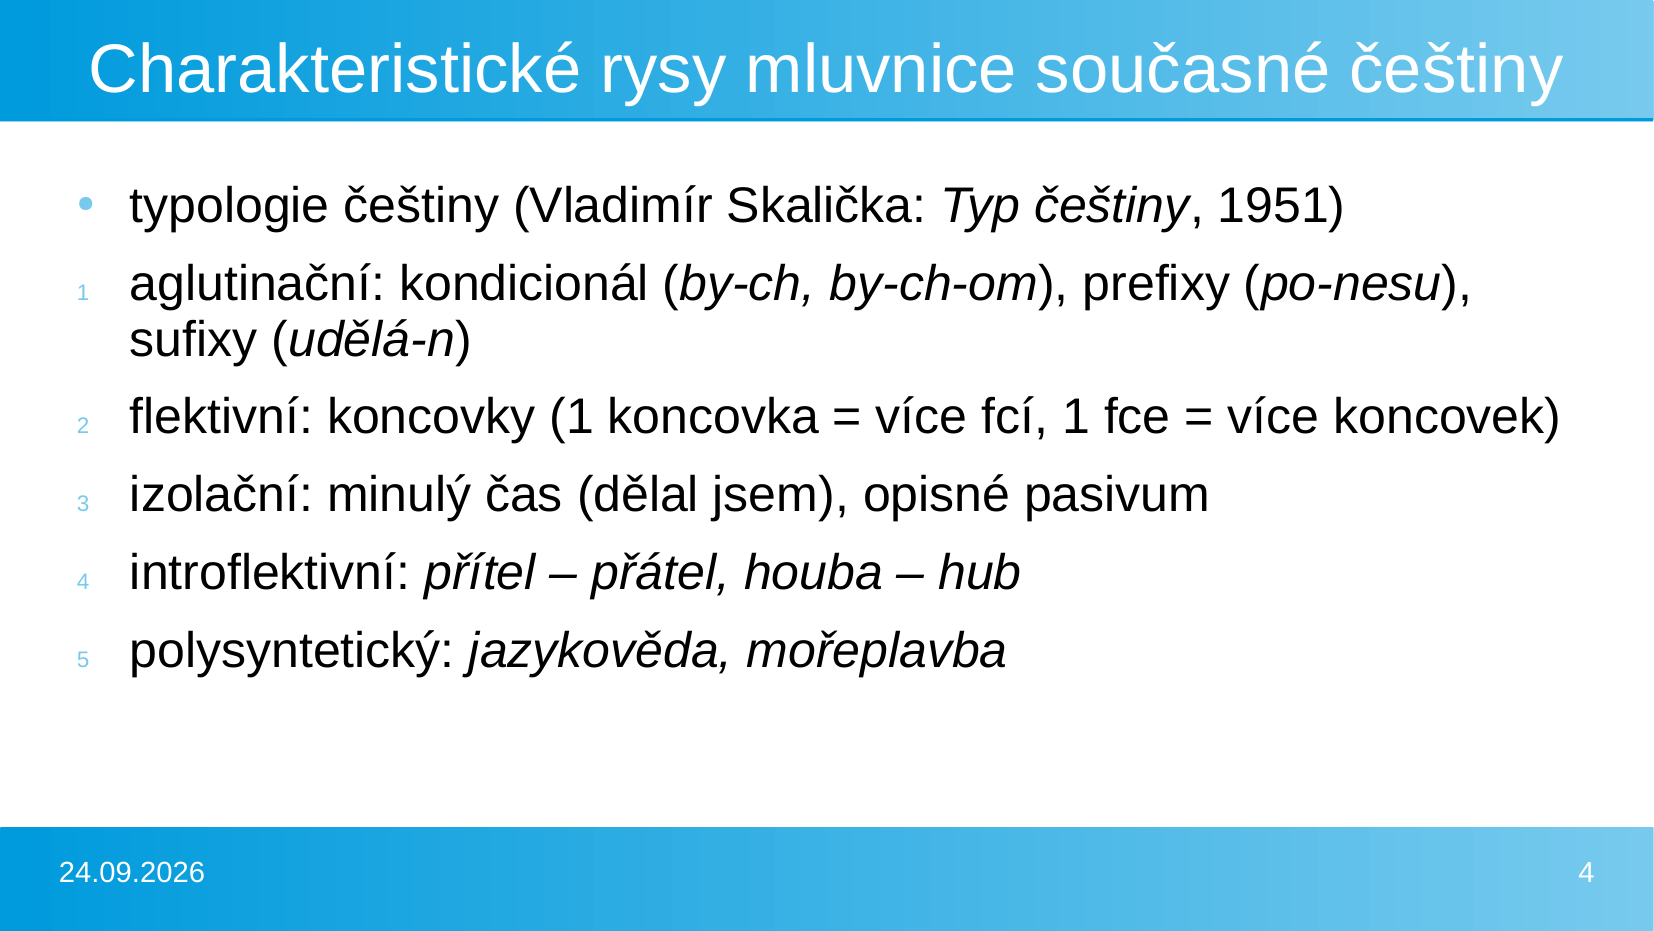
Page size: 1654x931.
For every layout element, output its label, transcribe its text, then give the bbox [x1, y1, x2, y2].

list typologie češtiny (Vladimír Skalička: Typ češtiny, 1951) aglutinační: kondicionál (by-ch, by-ch-om), prefixy (po-nesu), sufixy (udělá-n) flektivní: koncovky (1 koncovka = více fcí, 1 fce = více koncovek) izolační: minulý čas (dělal jsem), opisné pasivum introflektivní: přítel – přátel, houba – hub polysyntetický: jazykověda, mořeplavba [59, 177, 1595, 768]
title Charakteristické rysy mluvnice současné češtiny [59, 29, 1595, 108]
